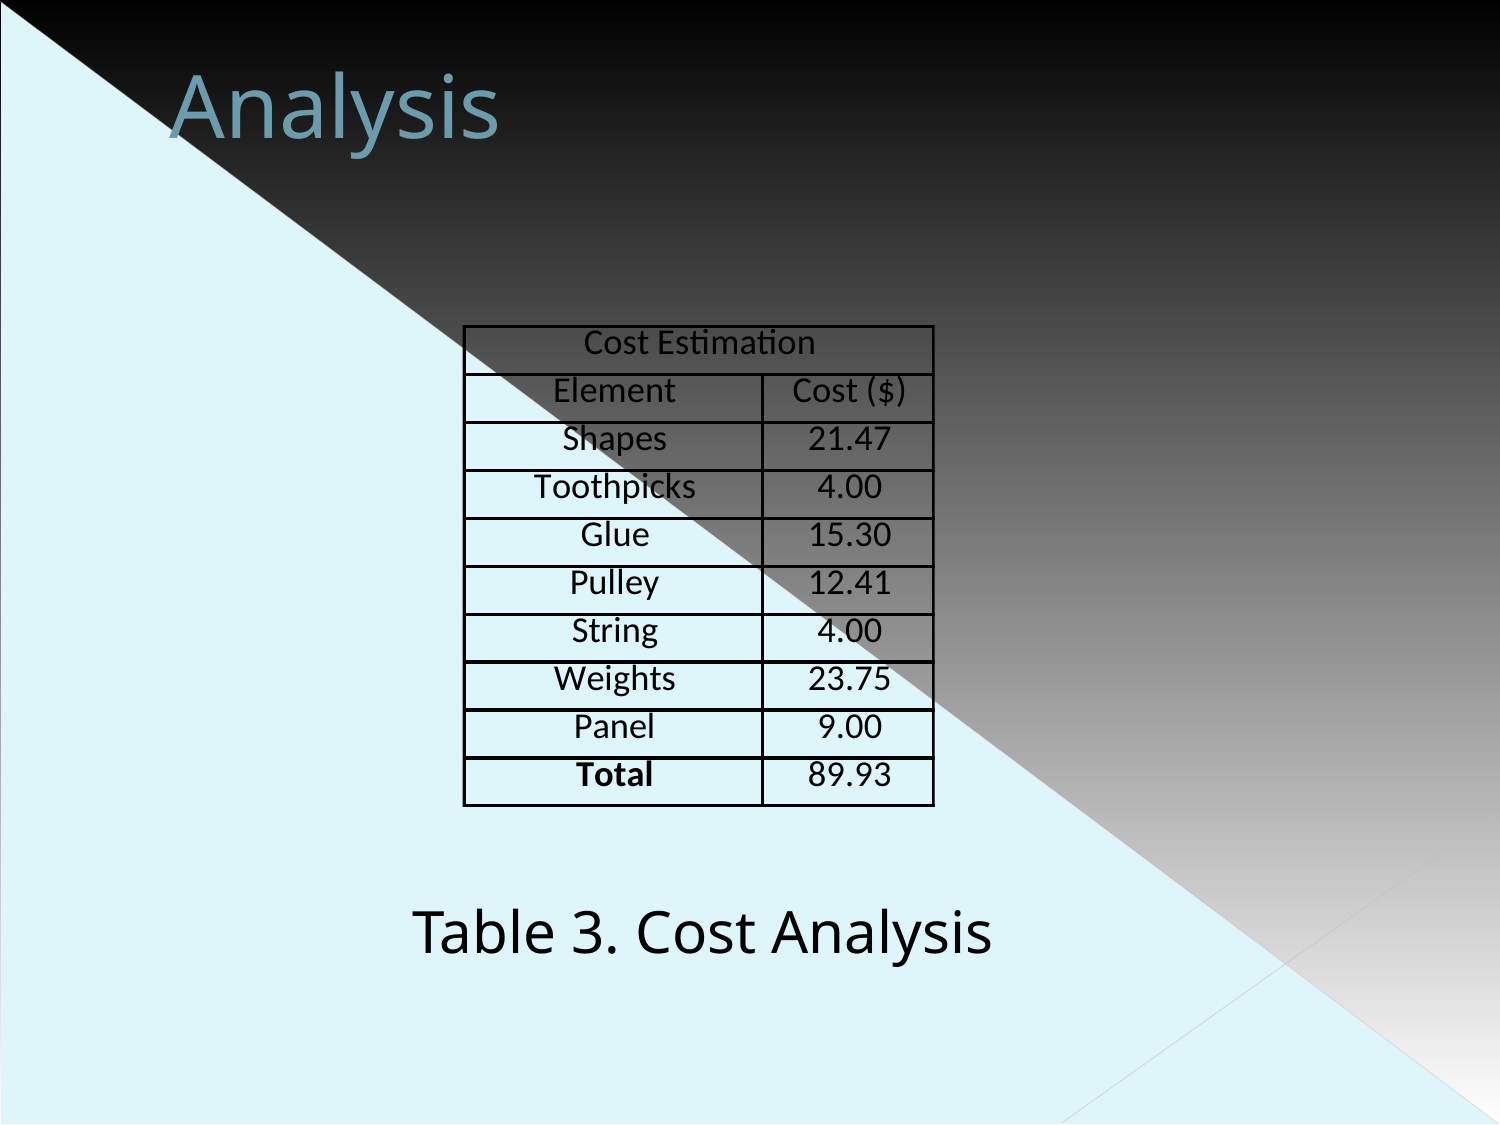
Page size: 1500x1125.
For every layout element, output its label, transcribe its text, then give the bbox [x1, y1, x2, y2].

text_box Table 3. Cost Analysis [397, 887, 1009, 973]
picture [462, 324, 936, 808]
title Analysis [75, 43, 1425, 274]
